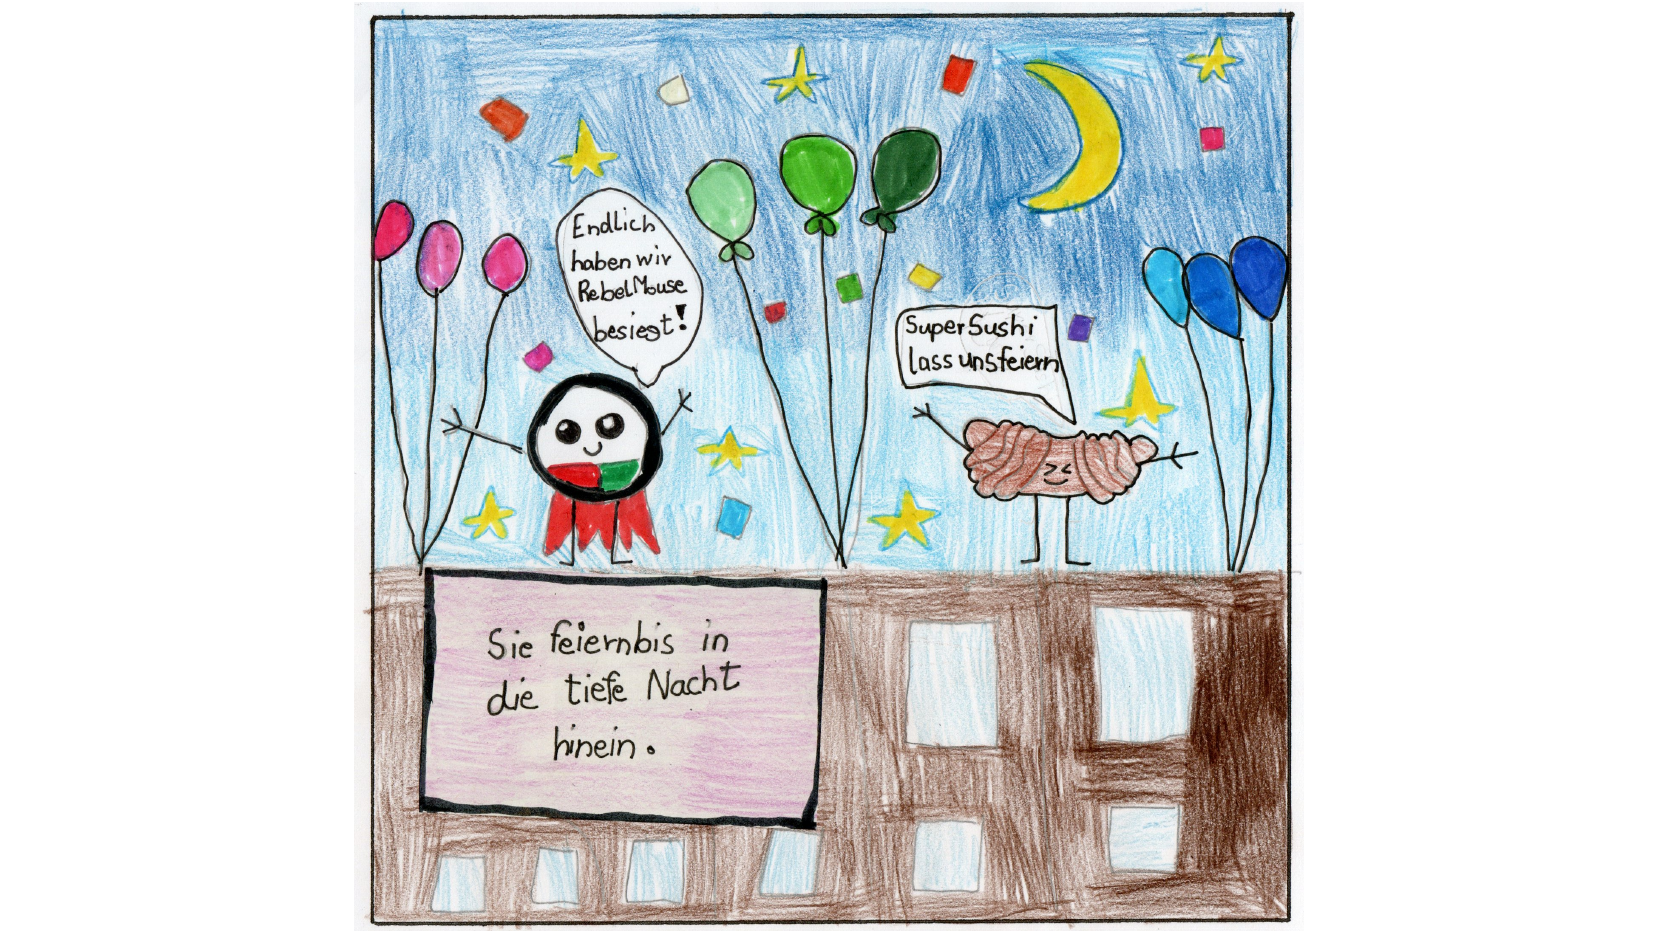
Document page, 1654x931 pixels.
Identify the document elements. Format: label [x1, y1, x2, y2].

picture [354, 2, 1304, 931]
